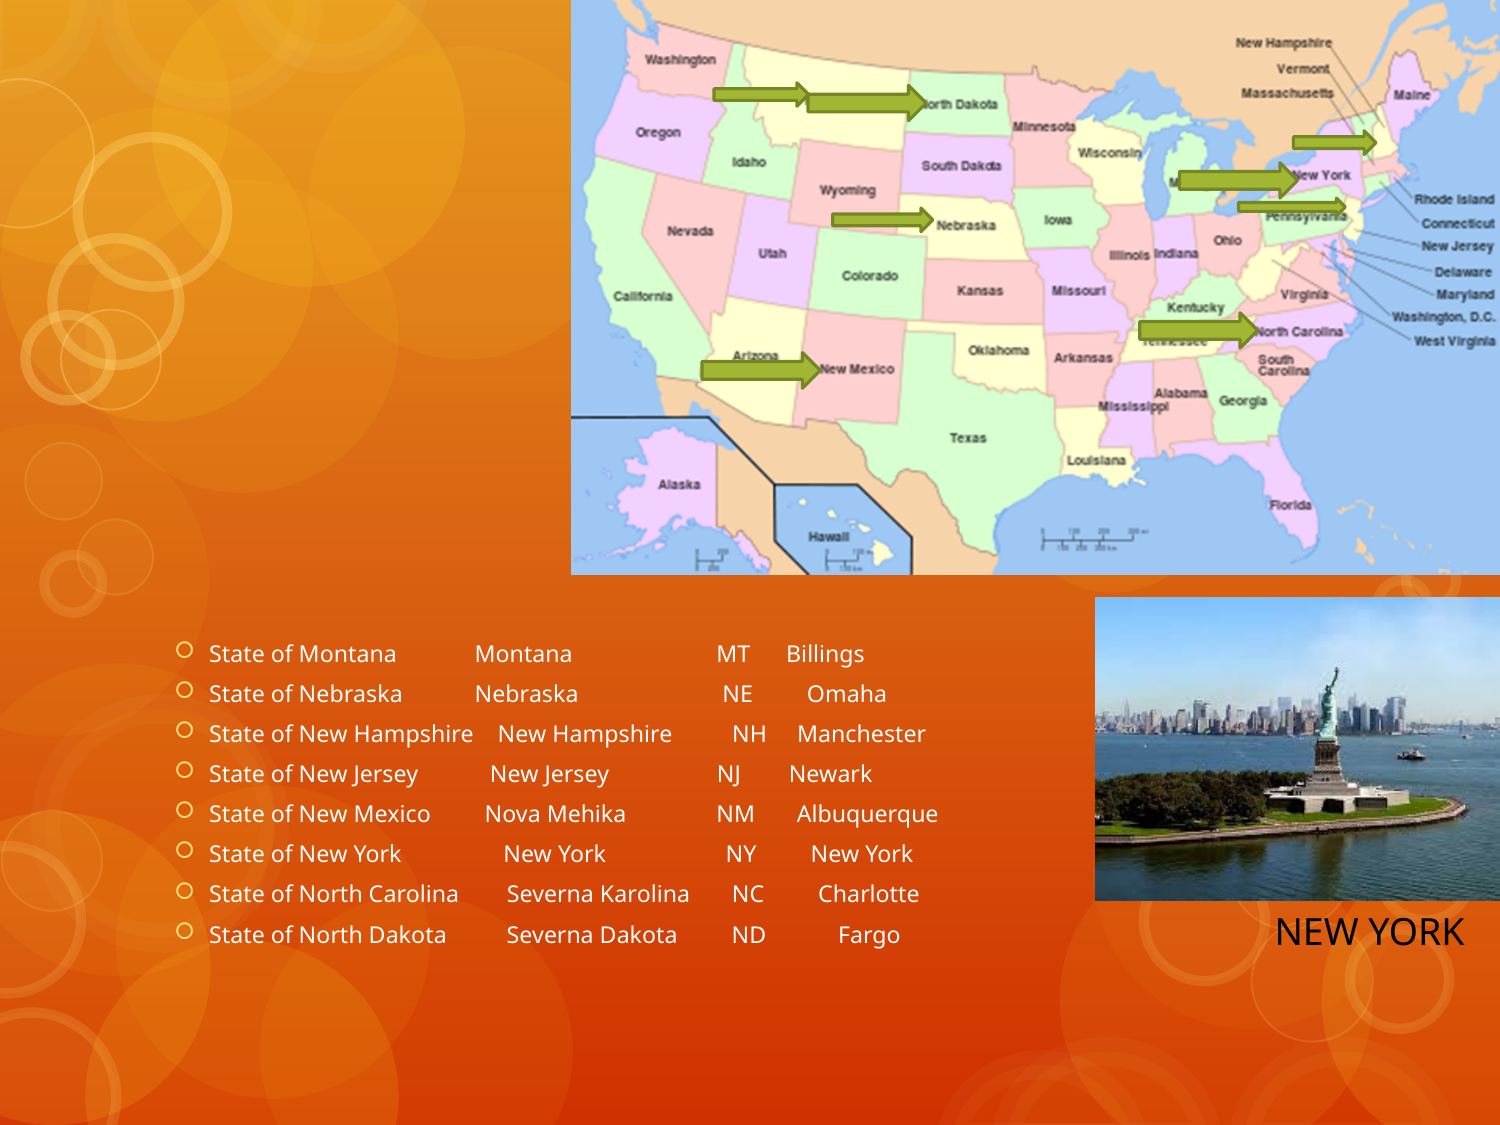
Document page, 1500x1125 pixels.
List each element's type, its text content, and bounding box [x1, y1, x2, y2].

text_box NEW YORK [1259, 902, 1493, 961]
text_box [702, 352, 821, 389]
picture [1095, 597, 1500, 902]
text_box [1238, 198, 1346, 216]
text_box [1293, 130, 1376, 155]
text_box [832, 208, 933, 232]
list State of Montana Montana MT Billings State of Nebraska Nebraska NE Omaha State of New Hampshire New Hampshire NH Manchester State of New Jersey New Jersey NJ Newark State of New Mexico Nova Mehika NM Albuquerque State of New York New York NY New York State of North Carolina Severna Karolina NC Charlotte State of North Dakota Severna Dakota ND Fargo [159, 550, 1317, 956]
text_box [1179, 162, 1298, 199]
text_box [1139, 312, 1258, 349]
text_box [714, 82, 927, 121]
picture [571, 0, 1500, 575]
